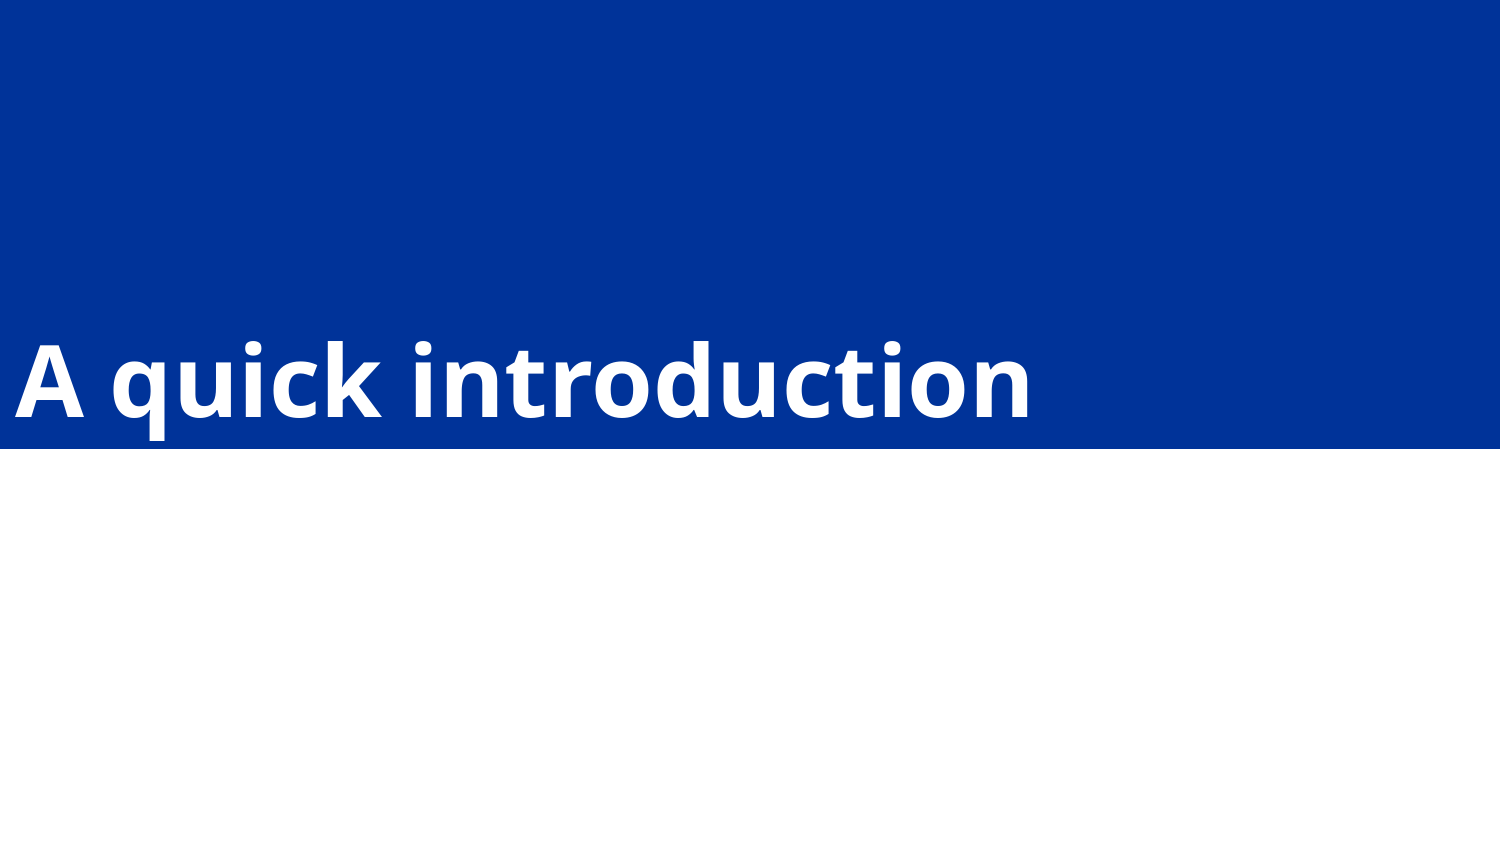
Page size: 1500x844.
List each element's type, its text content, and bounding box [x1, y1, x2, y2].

text_box A quick introduction [0, 302, 1500, 449]
